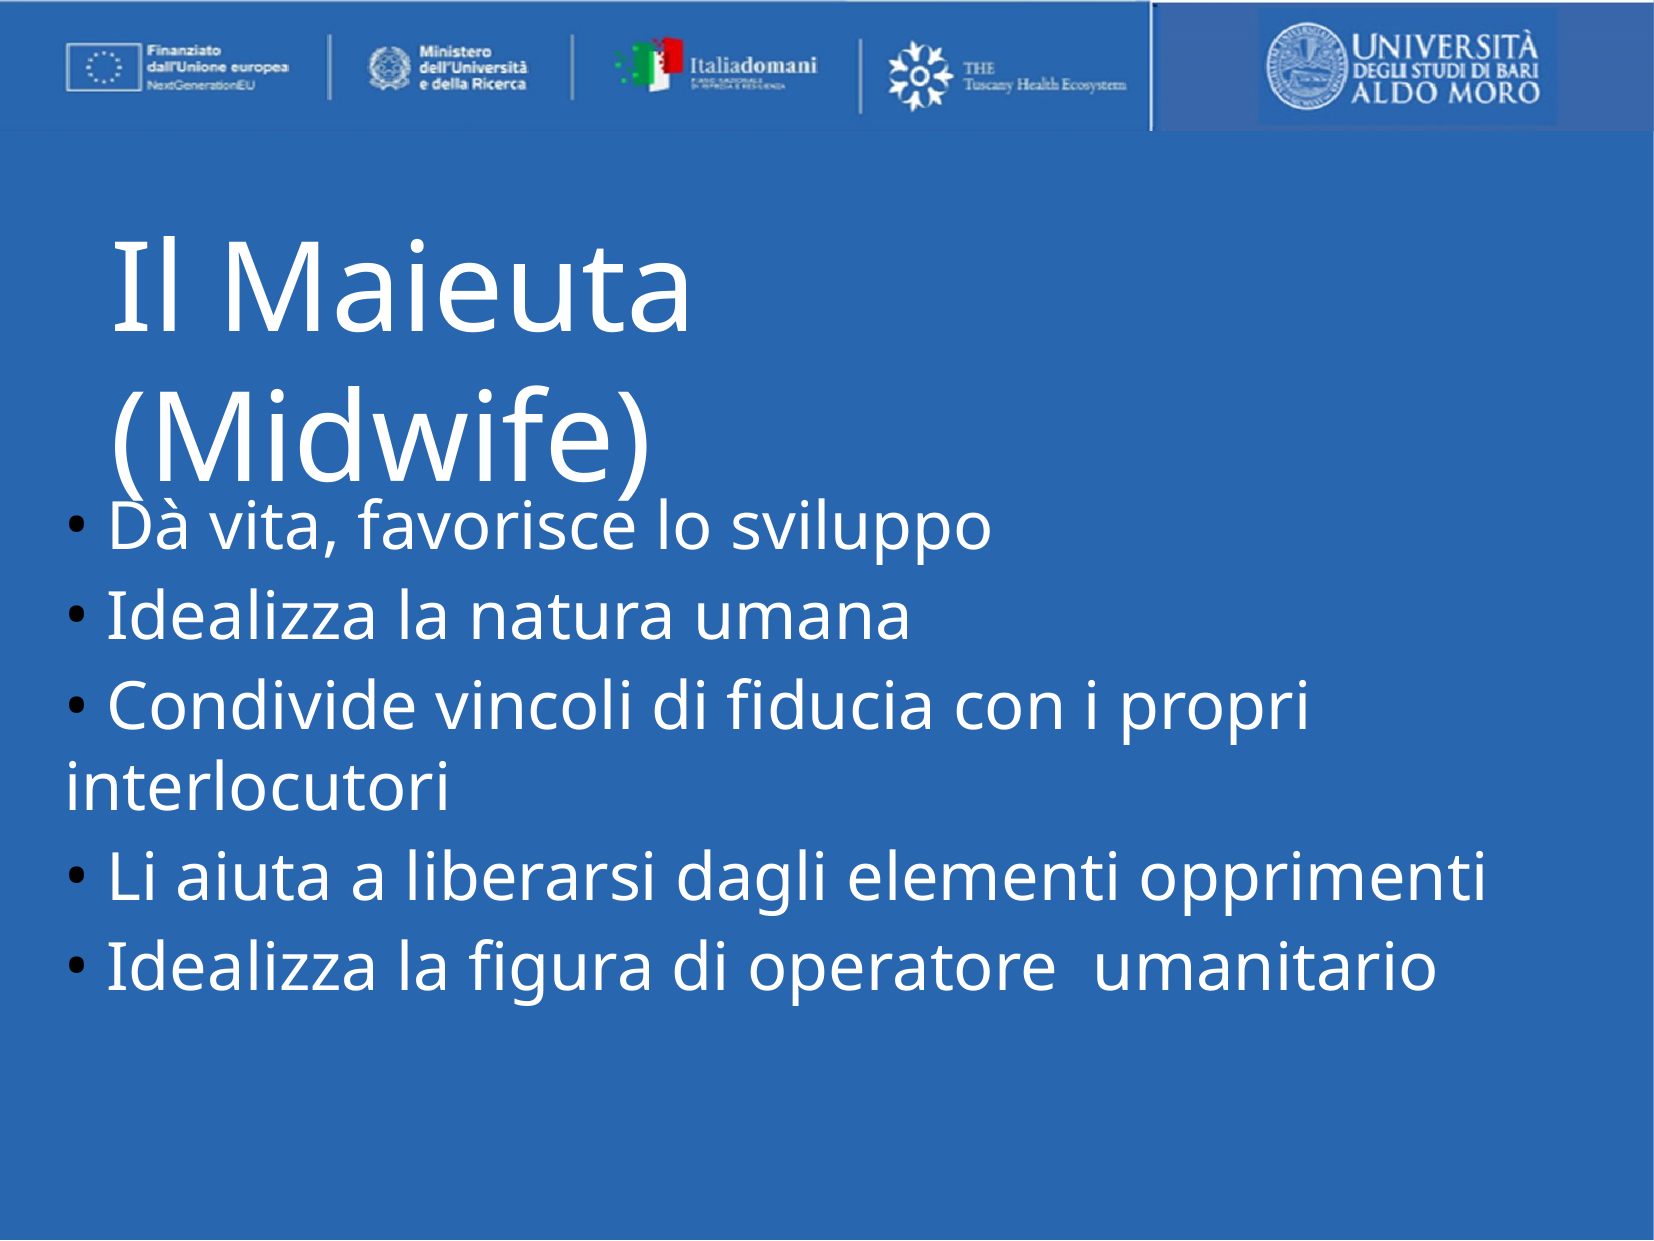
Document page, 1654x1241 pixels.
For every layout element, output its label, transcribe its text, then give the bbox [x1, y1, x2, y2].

text_box Dà vita, favorisce lo sviluppo Idealizza la natura umana Condivide vincoli di fiducia con i propri interlocutori Li aiuta a liberarsi dagli elementi opprimenti Idealizza la figura di operatore umanitario [49, 475, 1654, 937]
text_box Il Maieuta (Midwife) [95, 199, 1285, 366]
picture [0, 0, 1654, 132]
